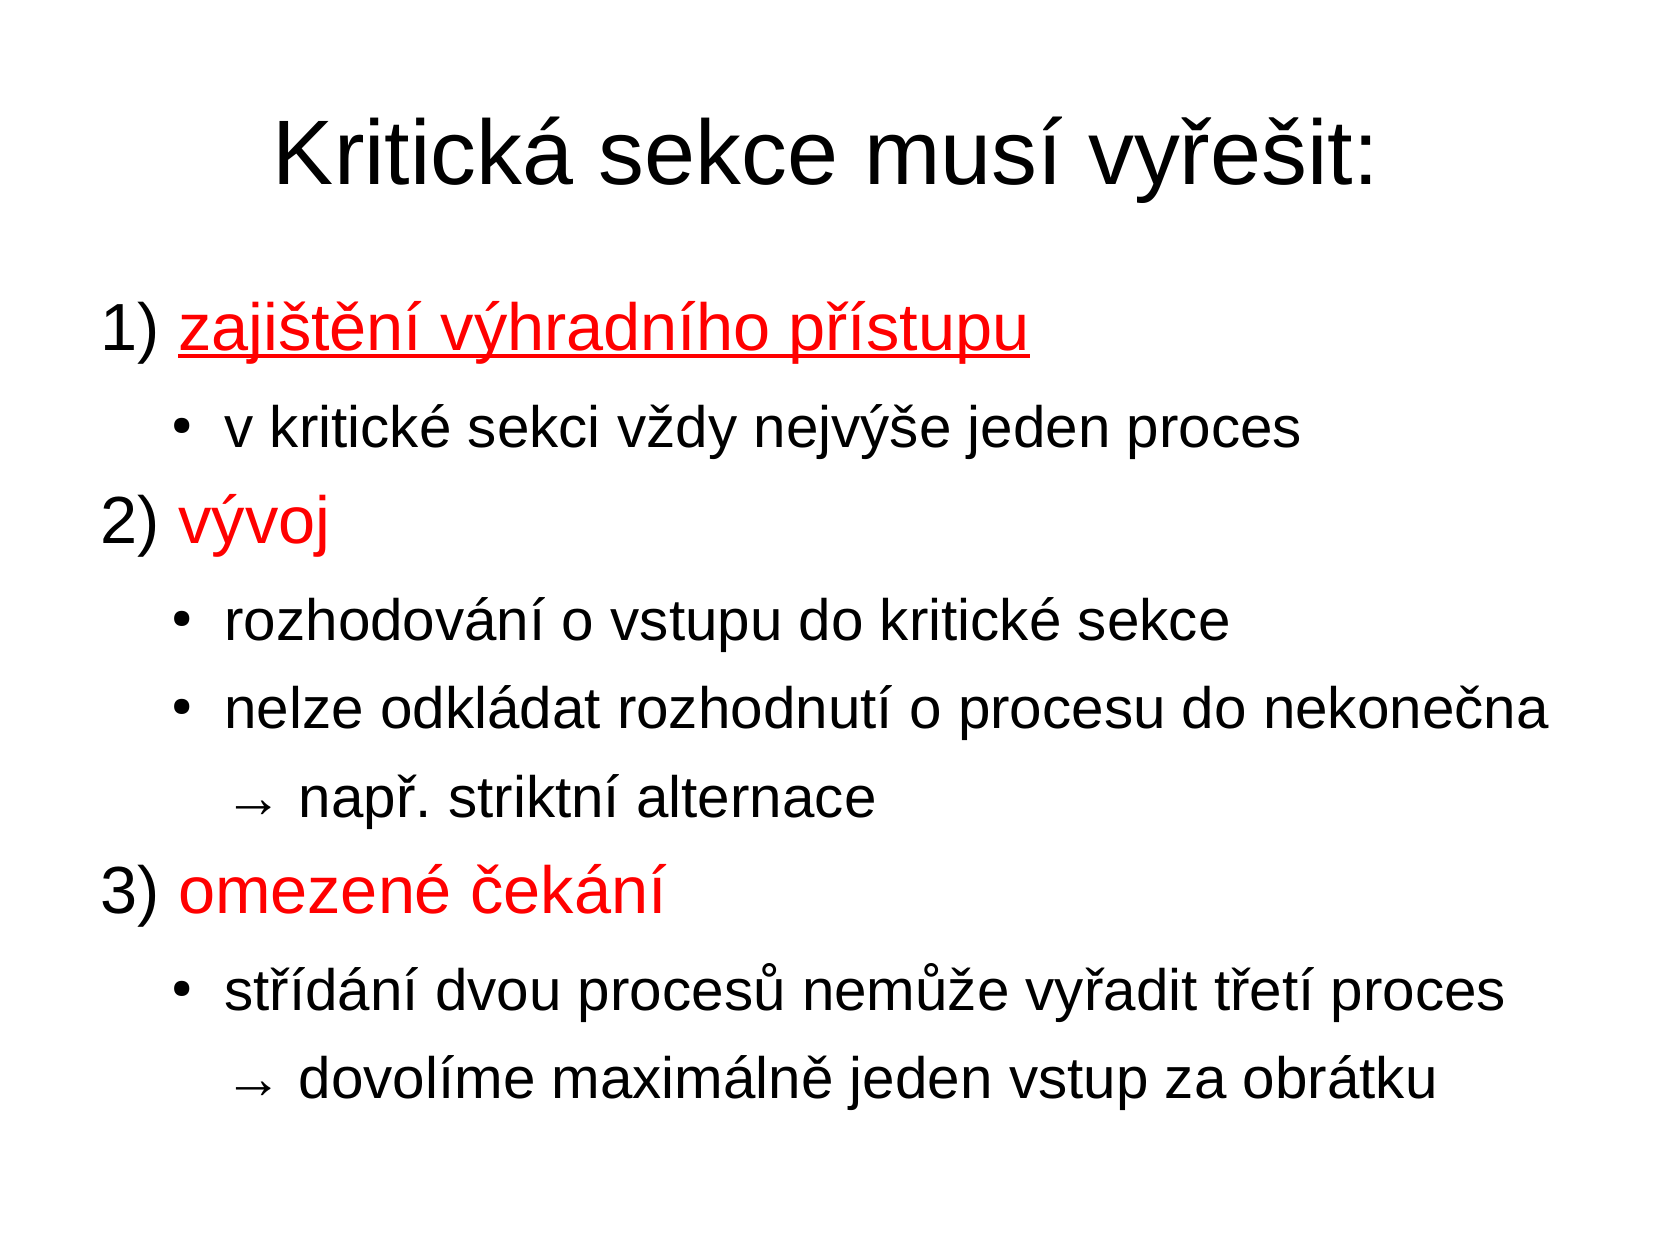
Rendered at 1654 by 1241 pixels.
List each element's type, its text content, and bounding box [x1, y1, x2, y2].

list zajištění výhradního přístupu v kritické sekci vždy nejvýše jeden proces vývoj rozhodování o vstupu do kritické sekce nelze odkládat rozhodnutí o procesu do nekonečna → např. striktní alternace omezené čekání střídání dvou procesů nemůže vyřadit třetí proces → dovolíme maximálně jeden vstup za obrátku [82, 290, 1571, 1112]
title Kritická sekce musí vyřešit: [82, 56, 1571, 250]
